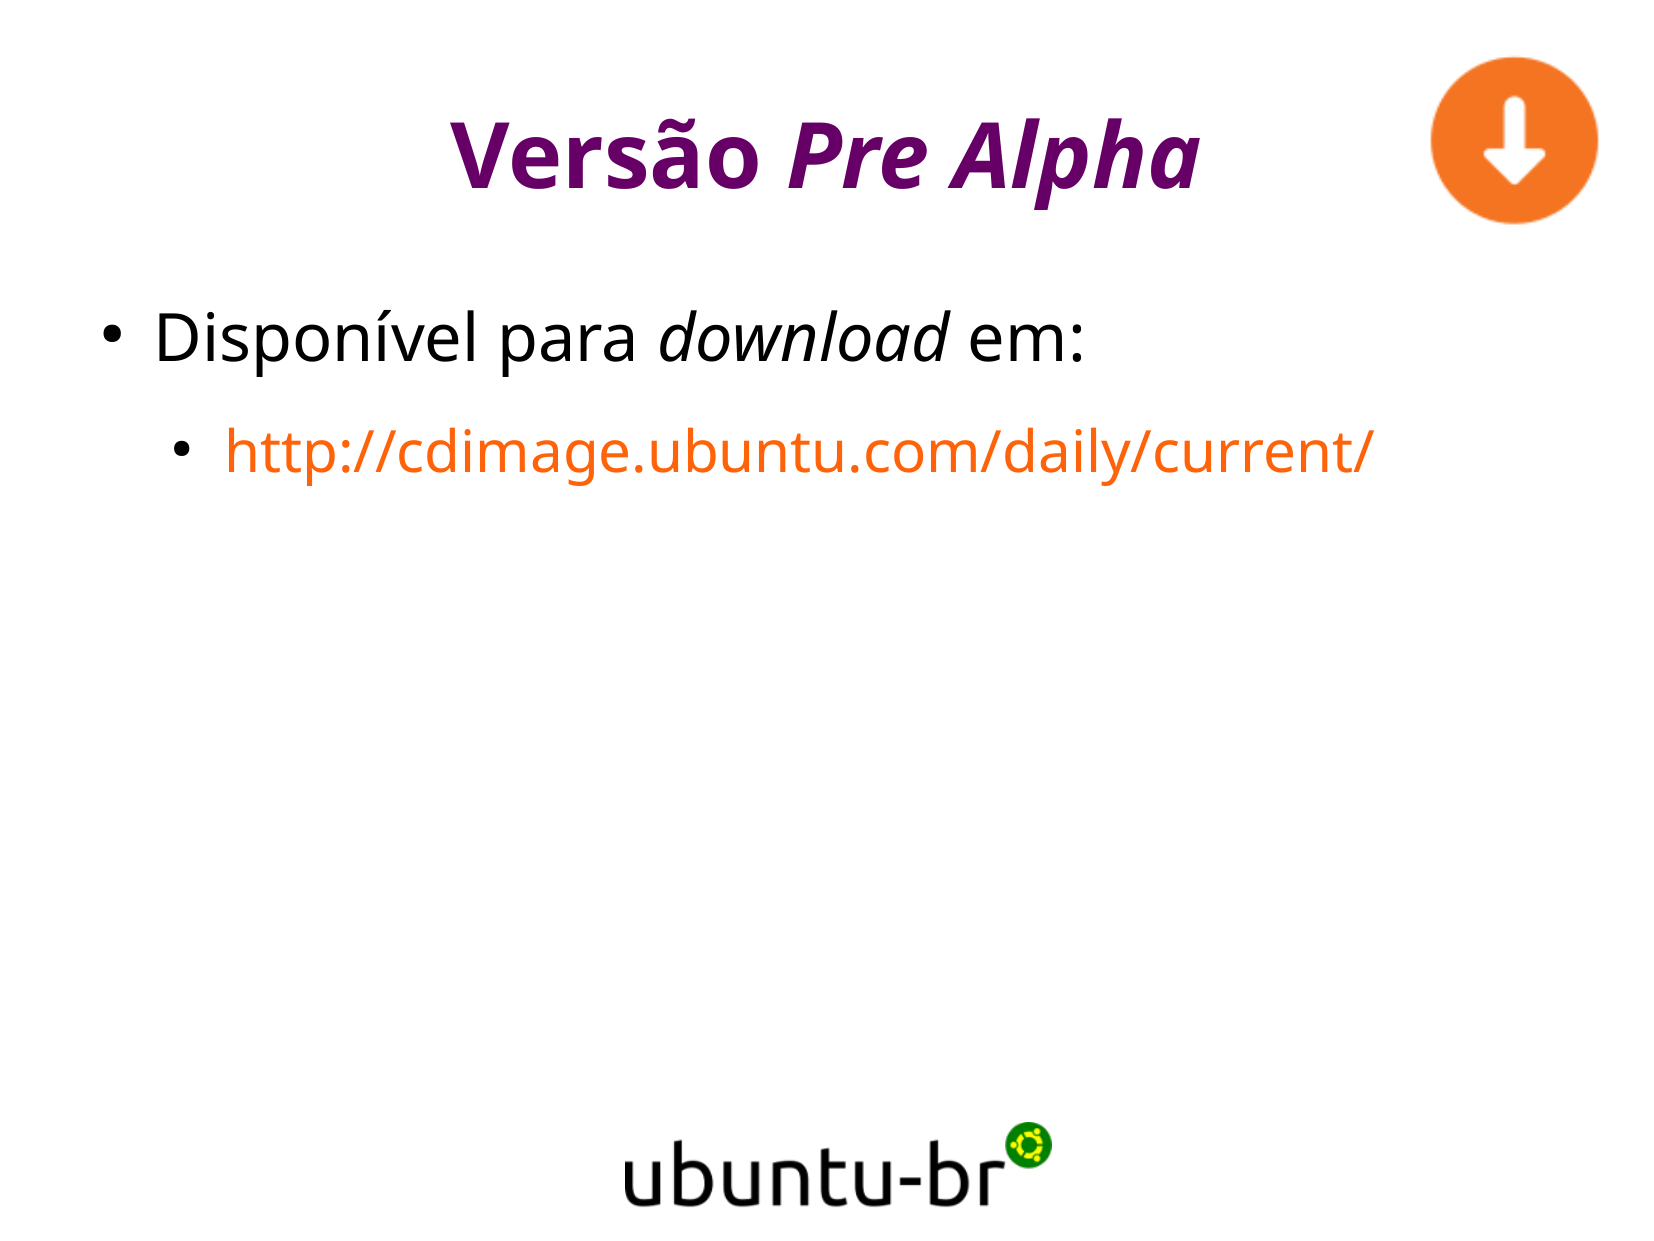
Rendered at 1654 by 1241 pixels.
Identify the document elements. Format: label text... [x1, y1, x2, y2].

list Disponível para download em: http://cdimage.ubuntu.com/daily/current/ [82, 290, 1571, 1109]
picture [1423, 35, 1607, 249]
picture [625, 1122, 1052, 1223]
title Versão Pre Alpha [82, 49, 1571, 257]
